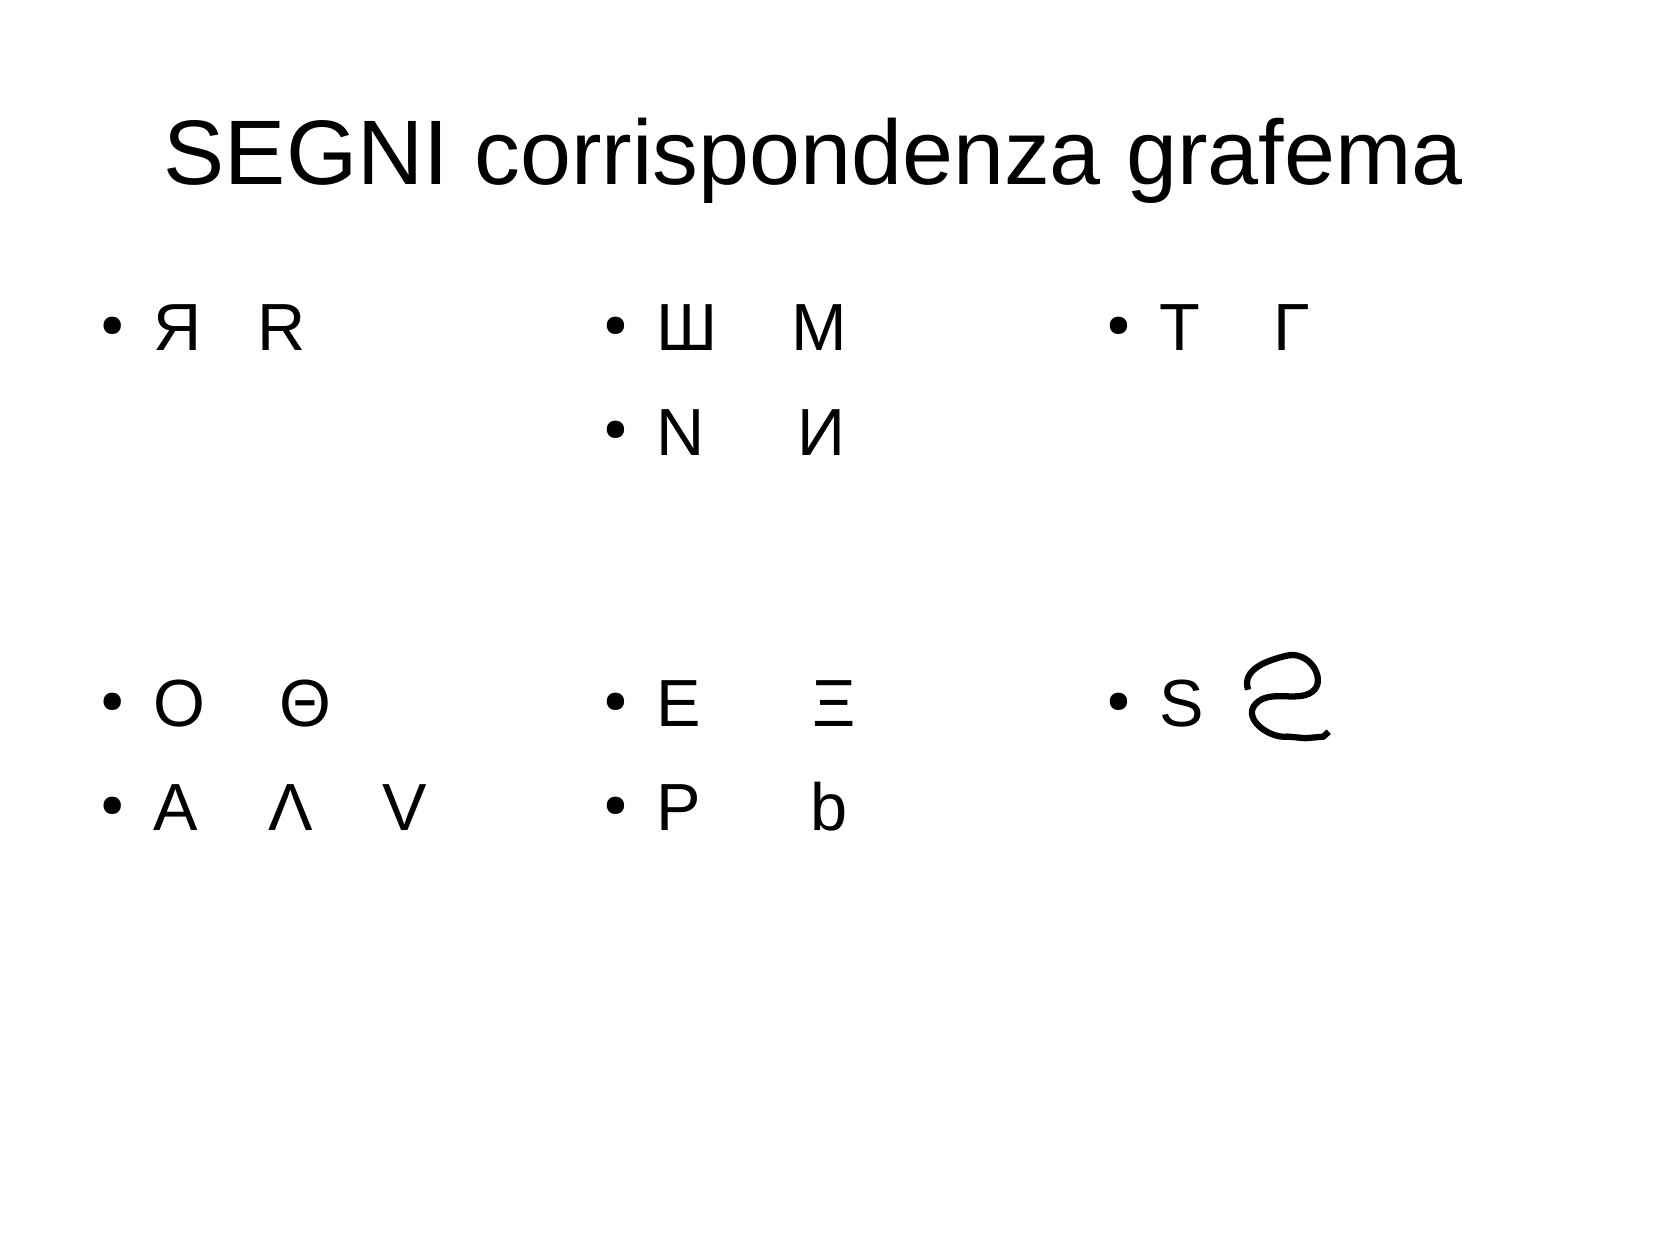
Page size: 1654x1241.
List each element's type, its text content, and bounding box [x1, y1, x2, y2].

list Я R [82, 290, 562, 634]
list S [1088, 665, 1569, 1009]
title SEGNI corrispondenza grafema [82, 49, 1571, 257]
list T Γ [1088, 290, 1569, 634]
list Ш M N И [585, 290, 1065, 634]
list Ο Θ A Λ V [82, 665, 562, 1009]
list E Ξ P b [585, 665, 1065, 1009]
